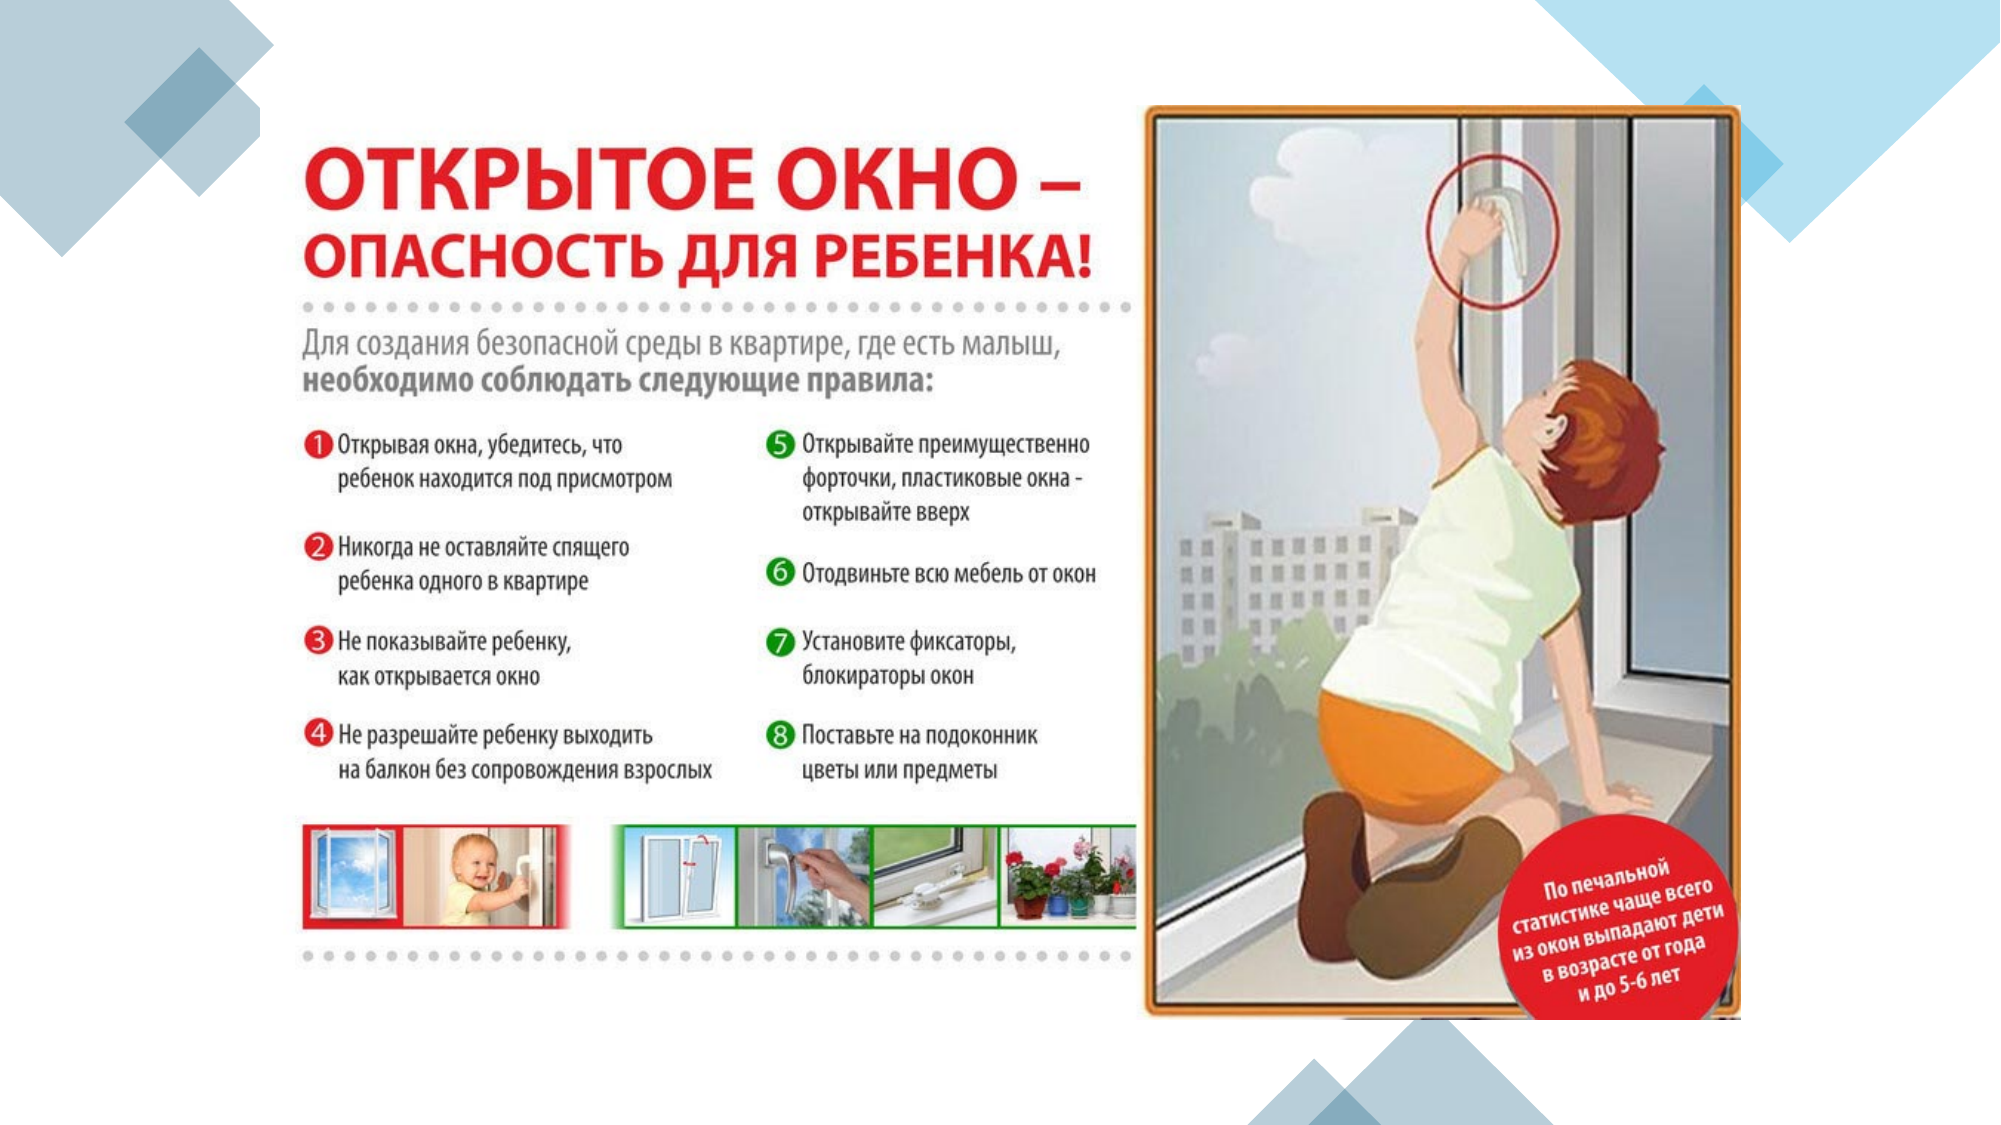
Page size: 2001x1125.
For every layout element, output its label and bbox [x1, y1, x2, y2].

picture [260, 105, 1741, 1020]
text_box [0, 0, 2000, 1125]
